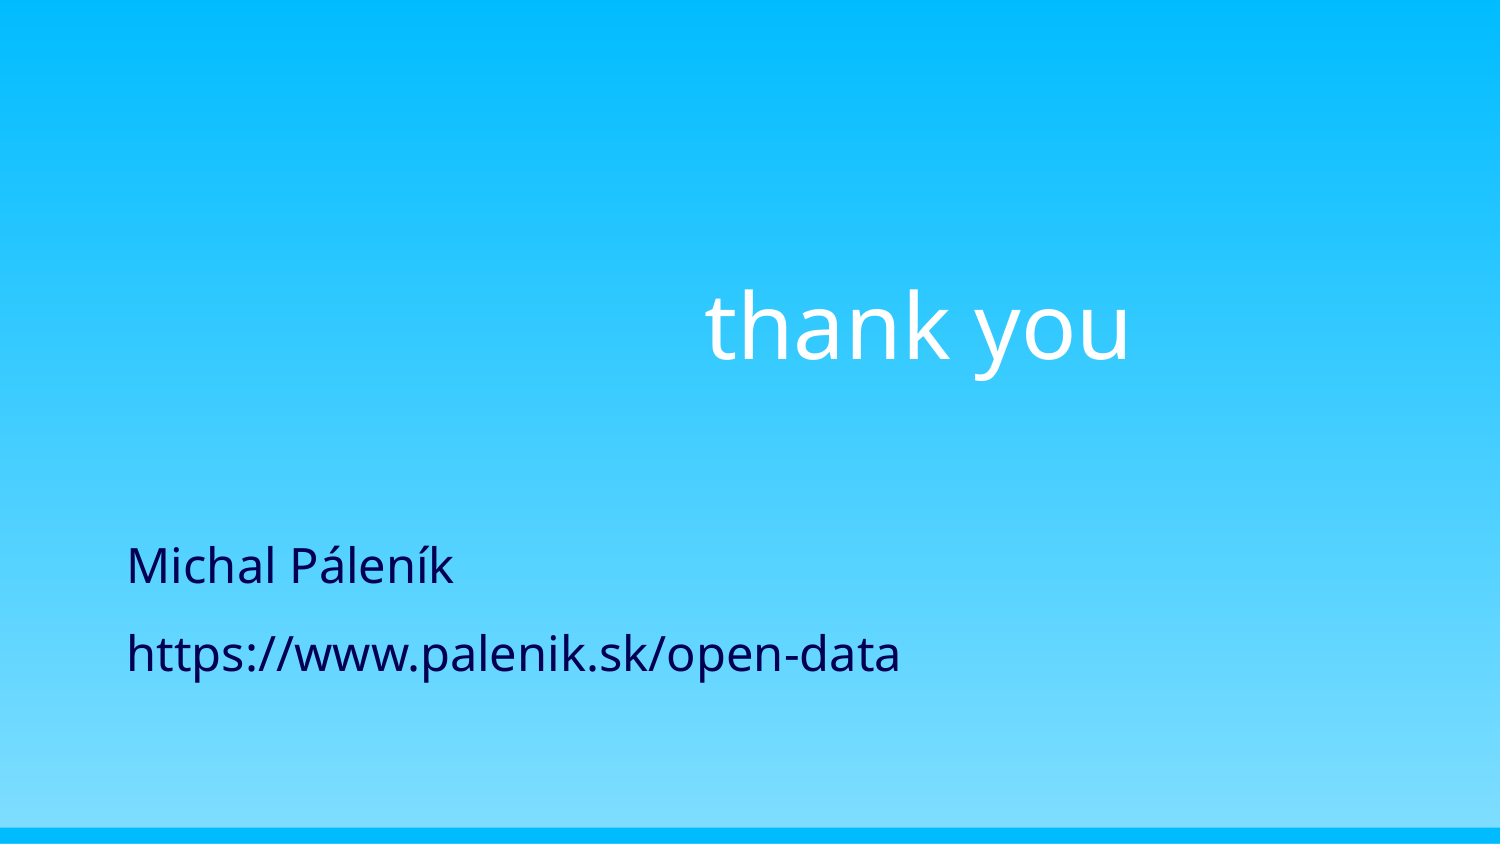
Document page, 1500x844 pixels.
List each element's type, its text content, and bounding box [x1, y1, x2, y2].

list Michal Páleník https://www.palenik.sk/open-data [75, 531, 1425, 687]
title thank you [460, 177, 1378, 472]
